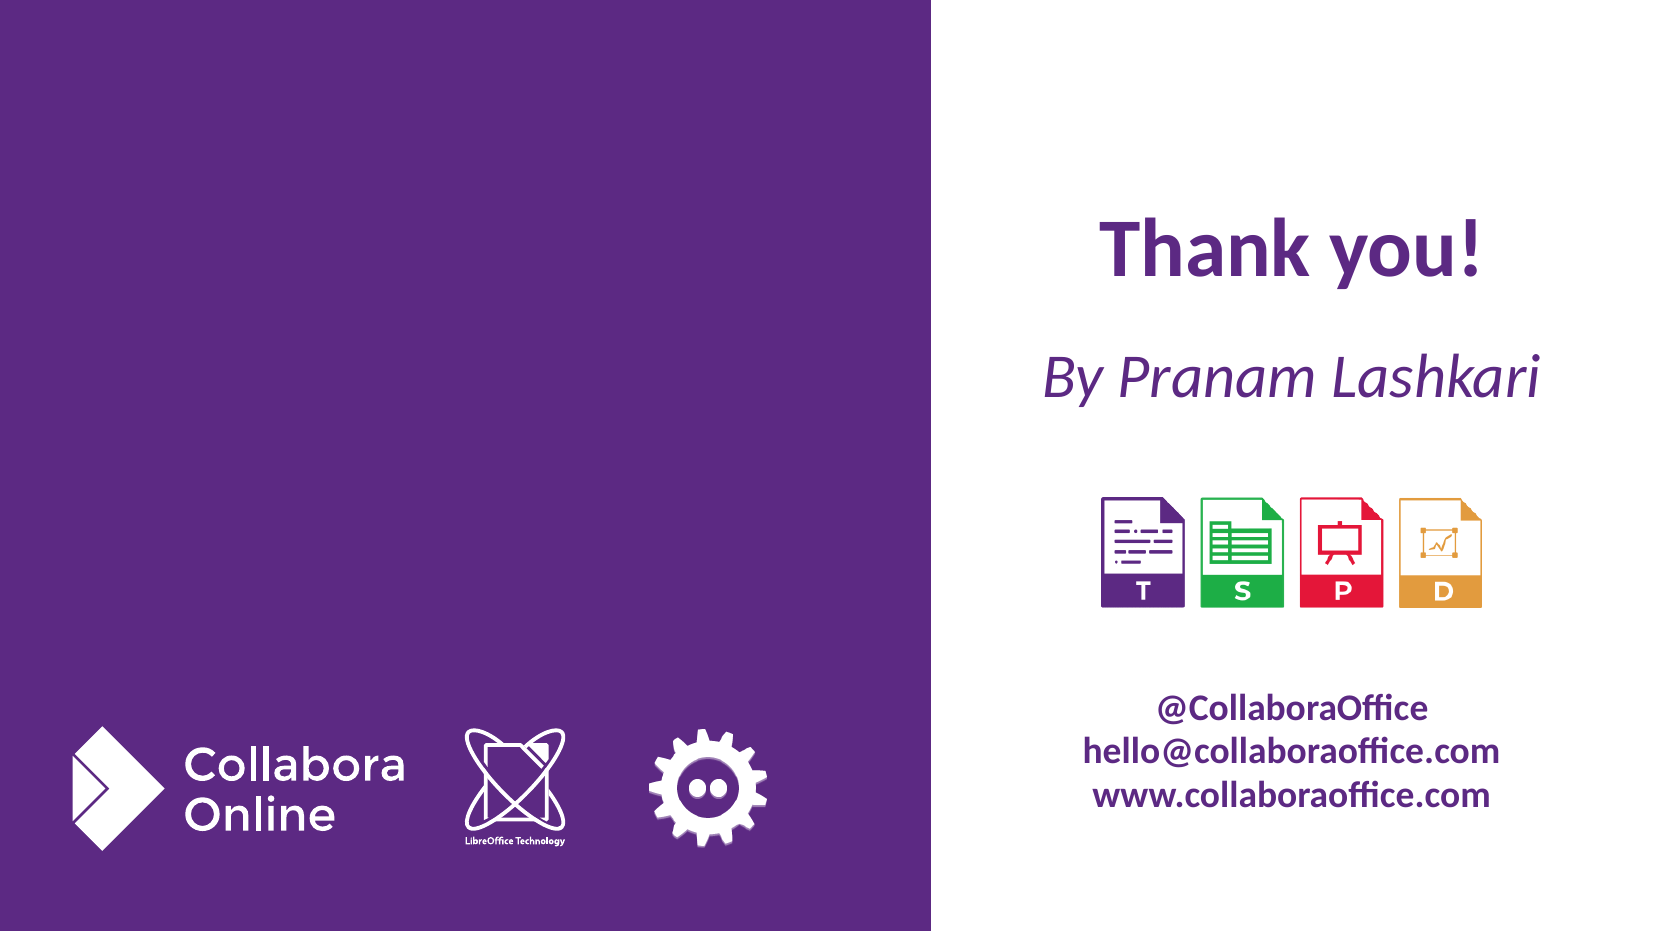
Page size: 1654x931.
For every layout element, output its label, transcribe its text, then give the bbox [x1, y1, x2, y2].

picture [1101, 497, 1482, 608]
text_box By Pranam Lashkari [930, 343, 1654, 443]
